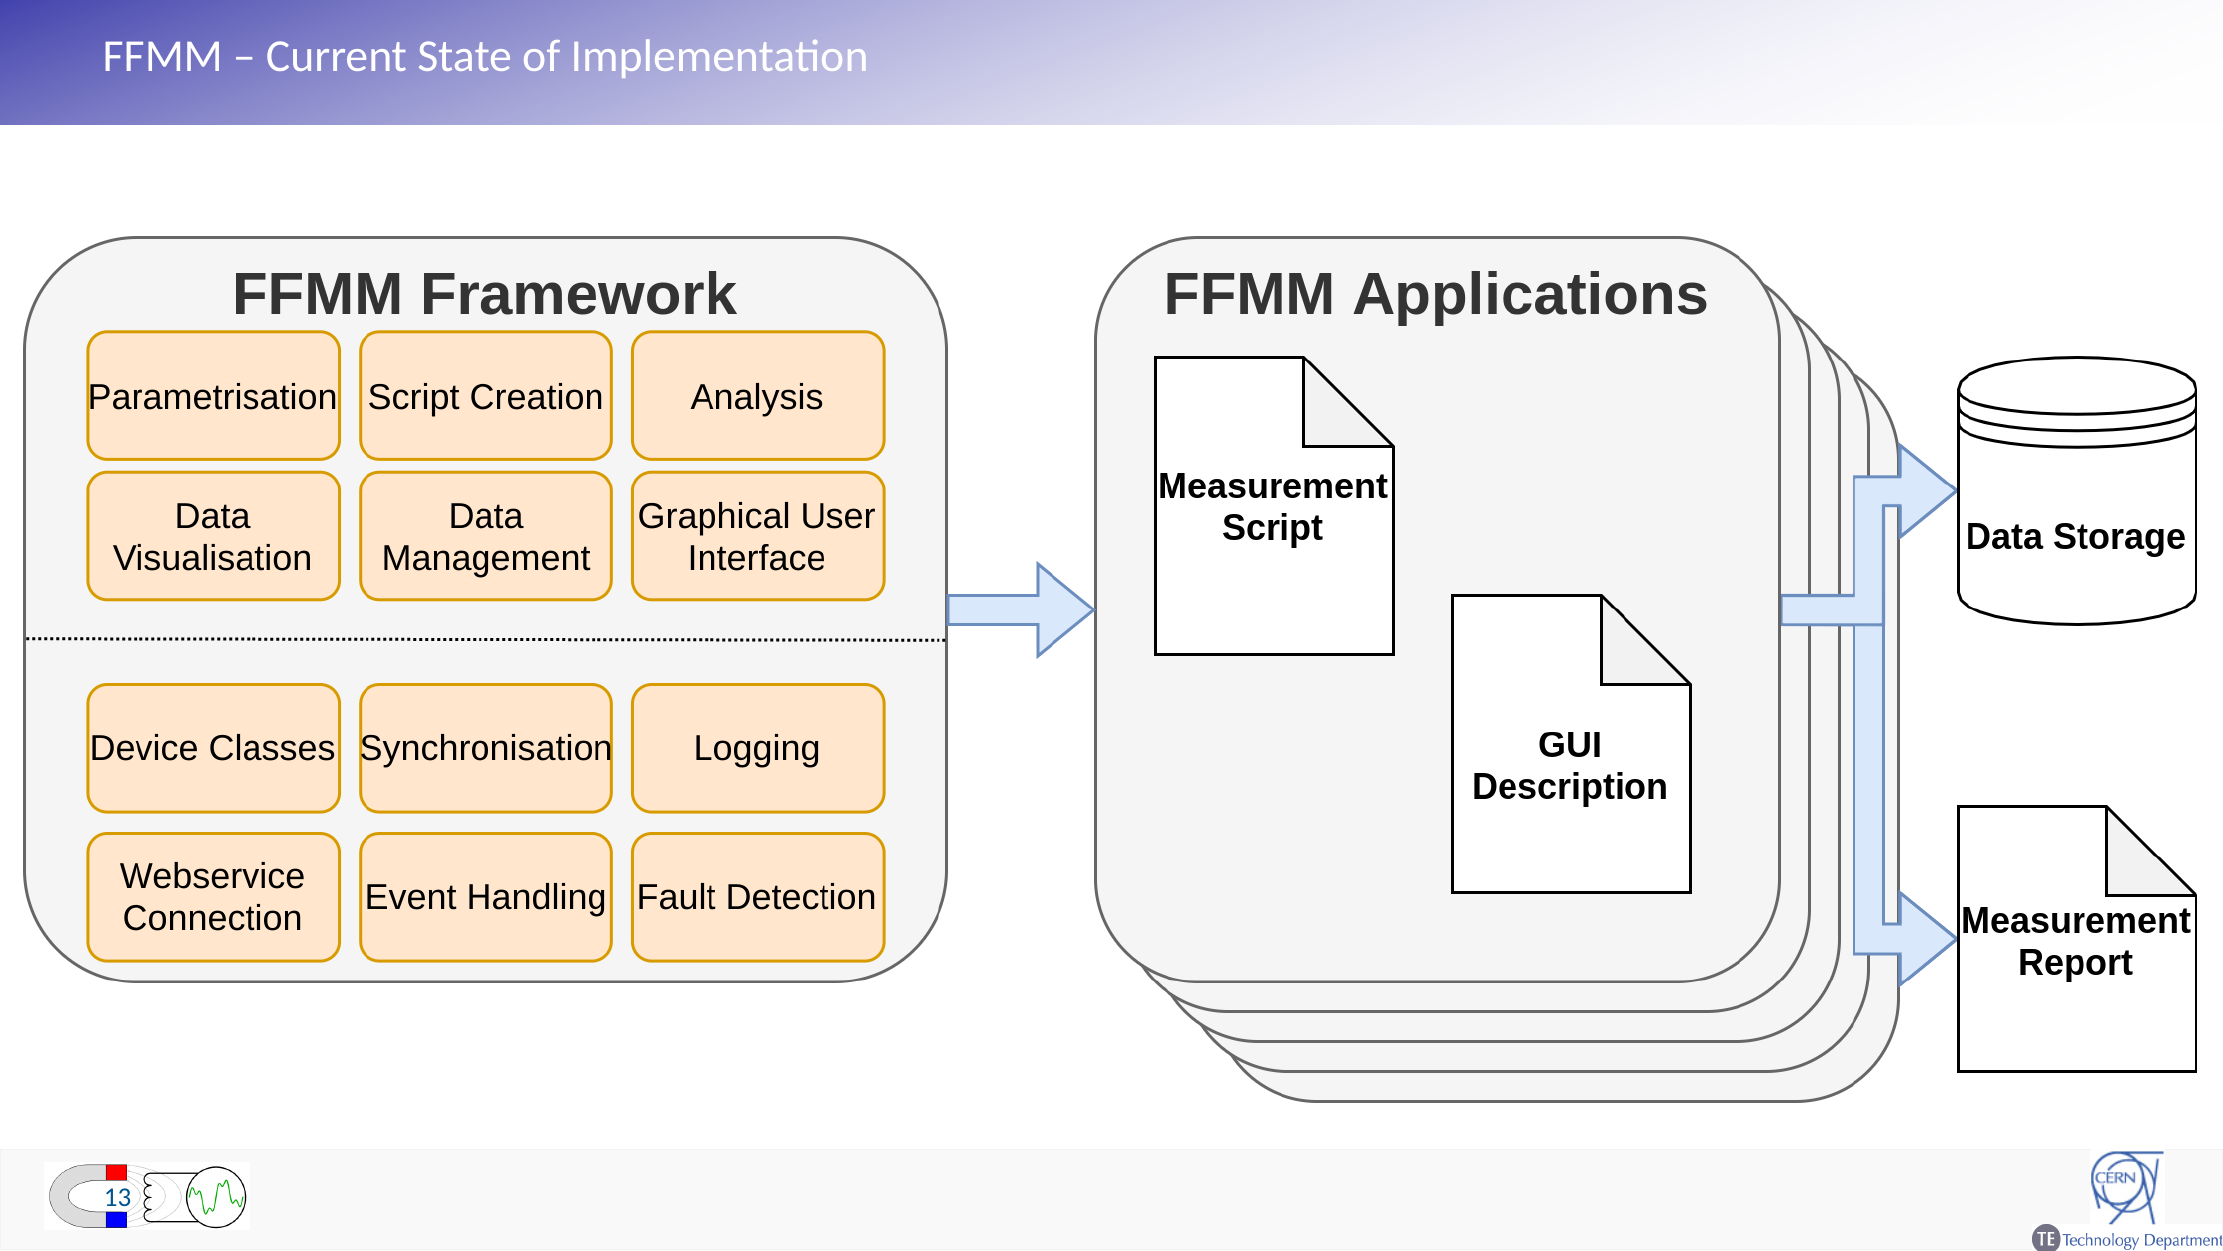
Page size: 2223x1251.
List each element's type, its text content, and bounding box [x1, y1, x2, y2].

picture [23, 236, 2197, 1105]
title FFMM – Current State of Implementation [94, 0, 1528, 107]
picture [2032, 1149, 2223, 1251]
picture [44, 1162, 250, 1230]
